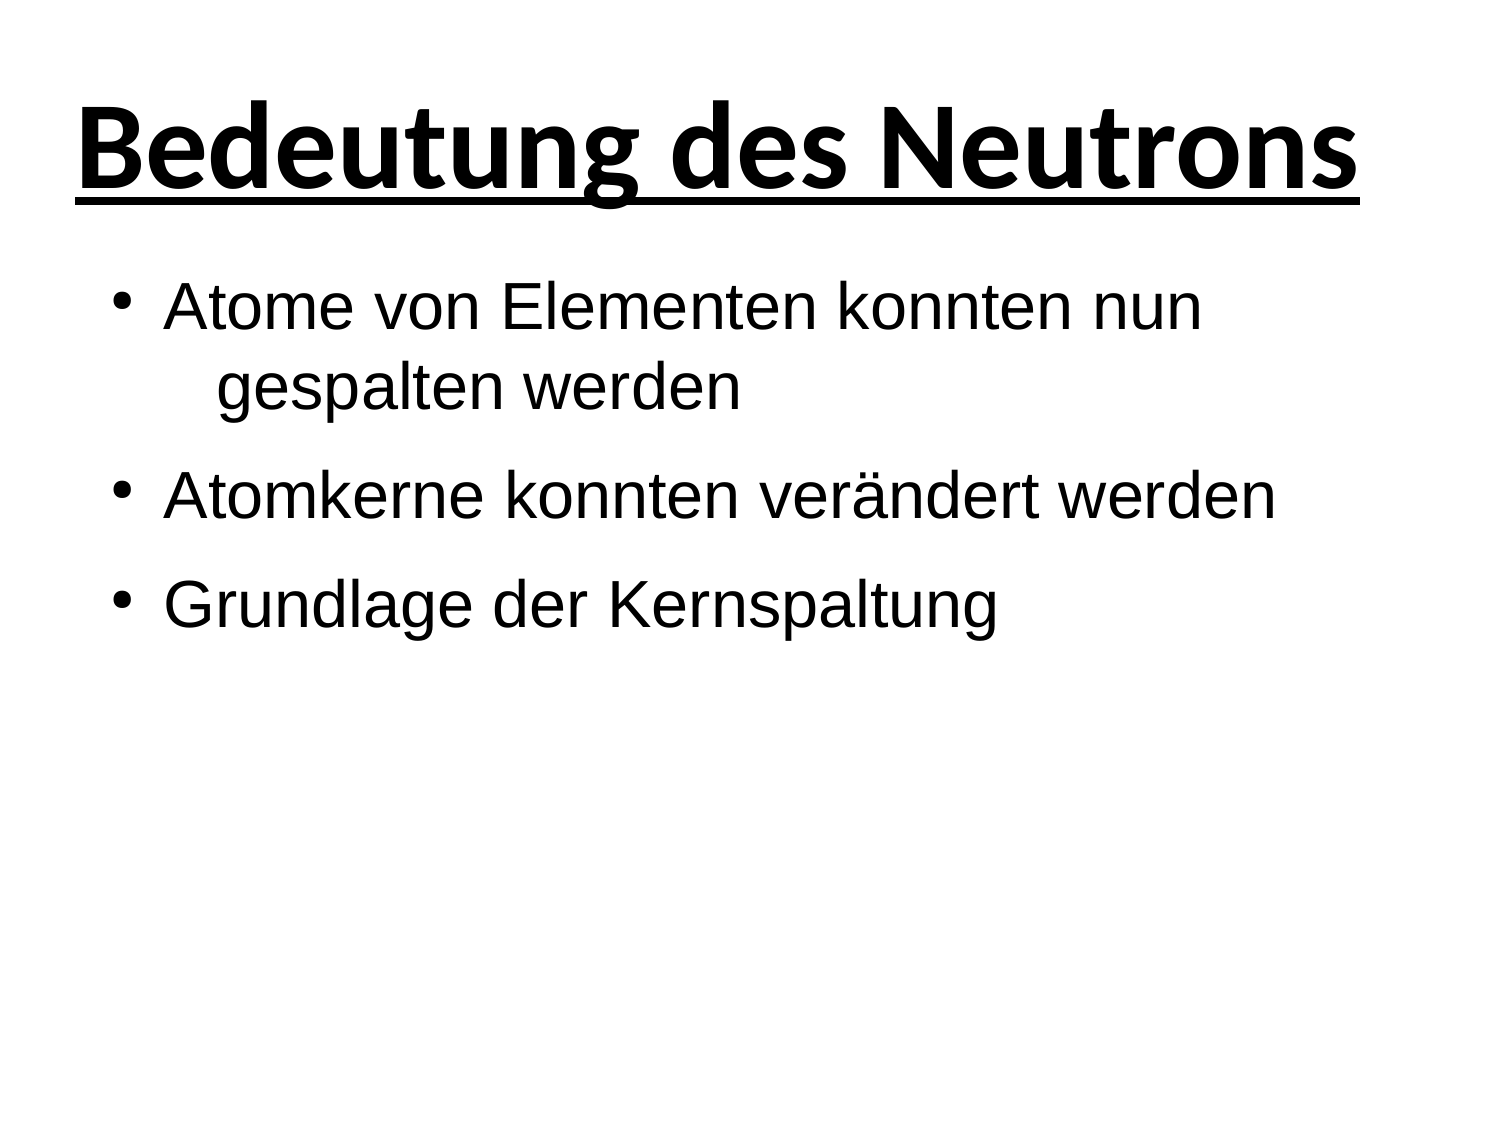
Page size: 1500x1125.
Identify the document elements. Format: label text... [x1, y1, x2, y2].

list Atome von Elementen konnten nun gespalten werden Atomkerne konnten verändert werden Grundlage der Kernspaltung [75, 262, 1418, 1005]
title Bedeutung des Neutrons [75, 45, 1425, 233]
